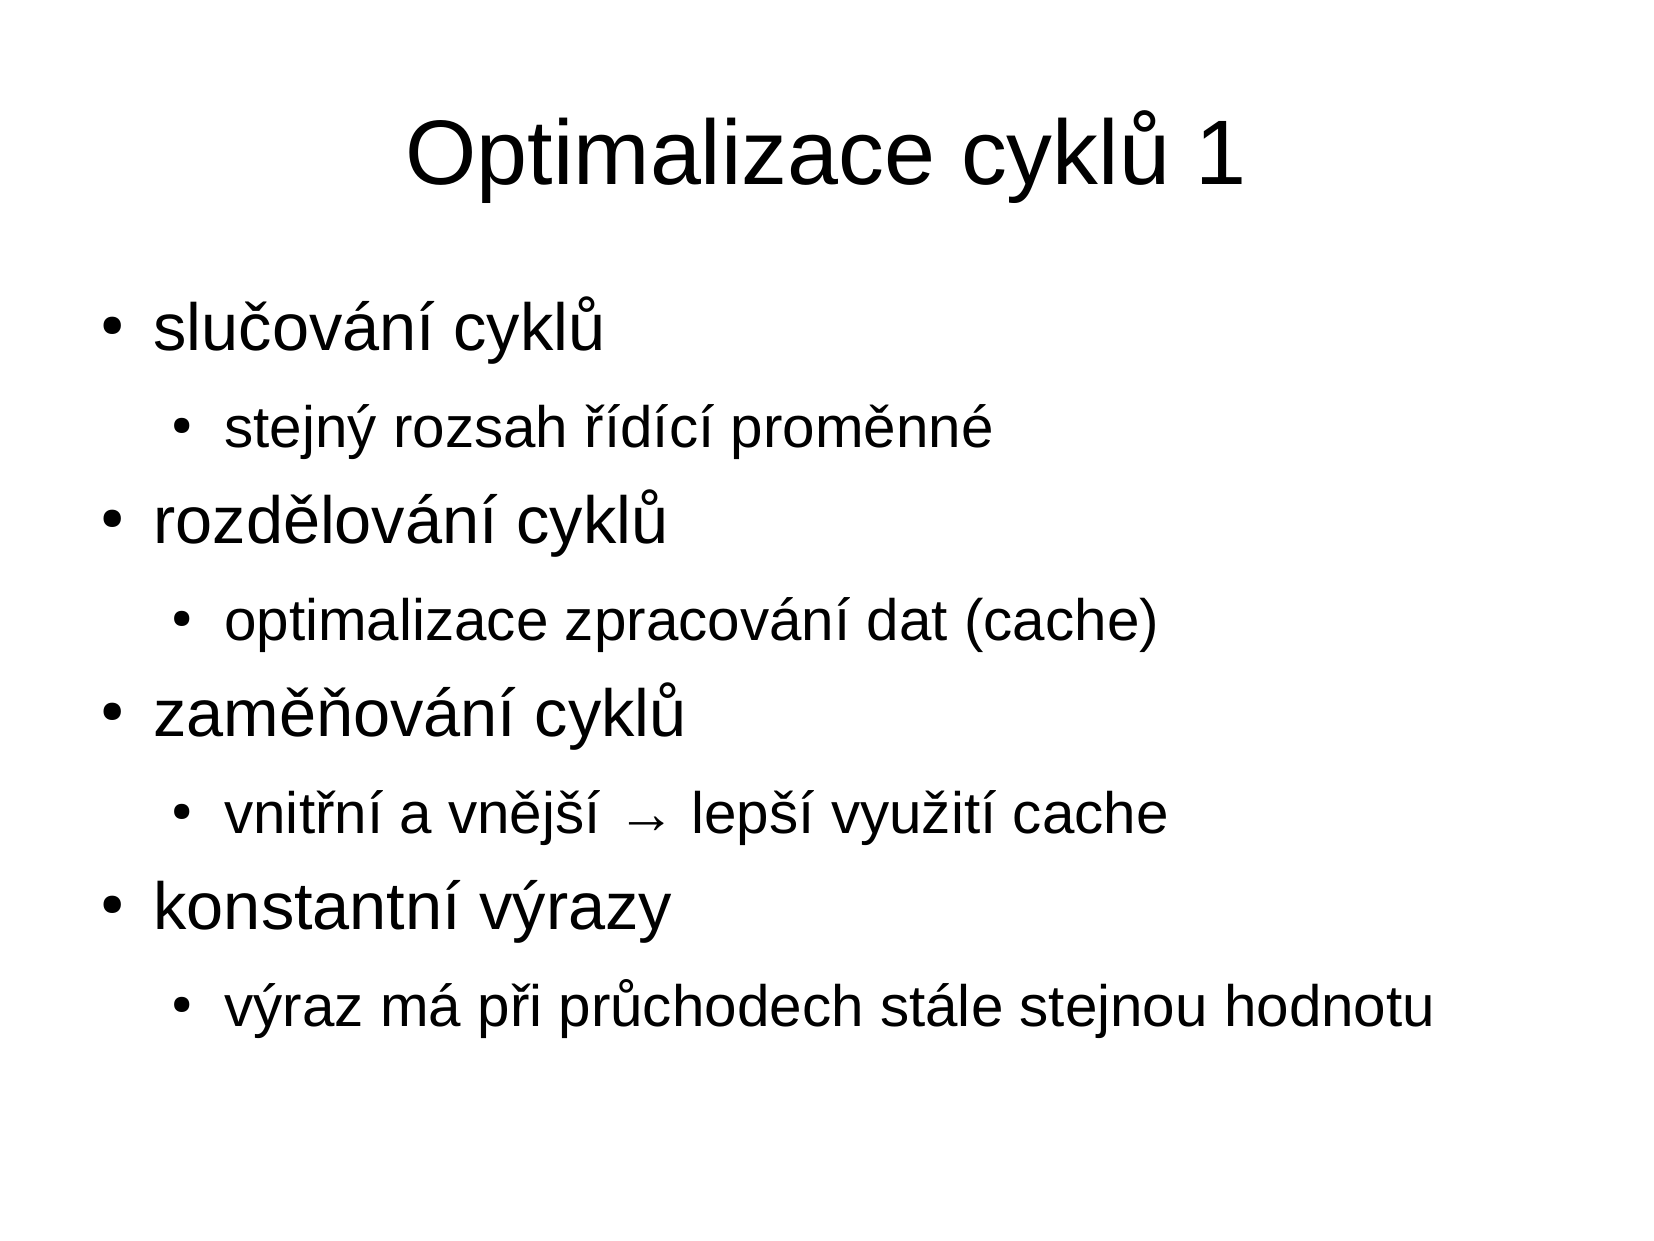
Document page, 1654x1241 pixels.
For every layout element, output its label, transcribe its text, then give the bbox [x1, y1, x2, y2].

title Optimalizace cyklů 1 [82, 56, 1571, 250]
list slučování cyklů stejný rozsah řídící proměnné rozdělování cyklů optimalizace zpracování dat (cache) zaměňování cyklů vnitřní a vnější → lepší využití cache konstantní výrazy výraz má při průchodech stále stejnou hodnotu [82, 290, 1571, 1094]
